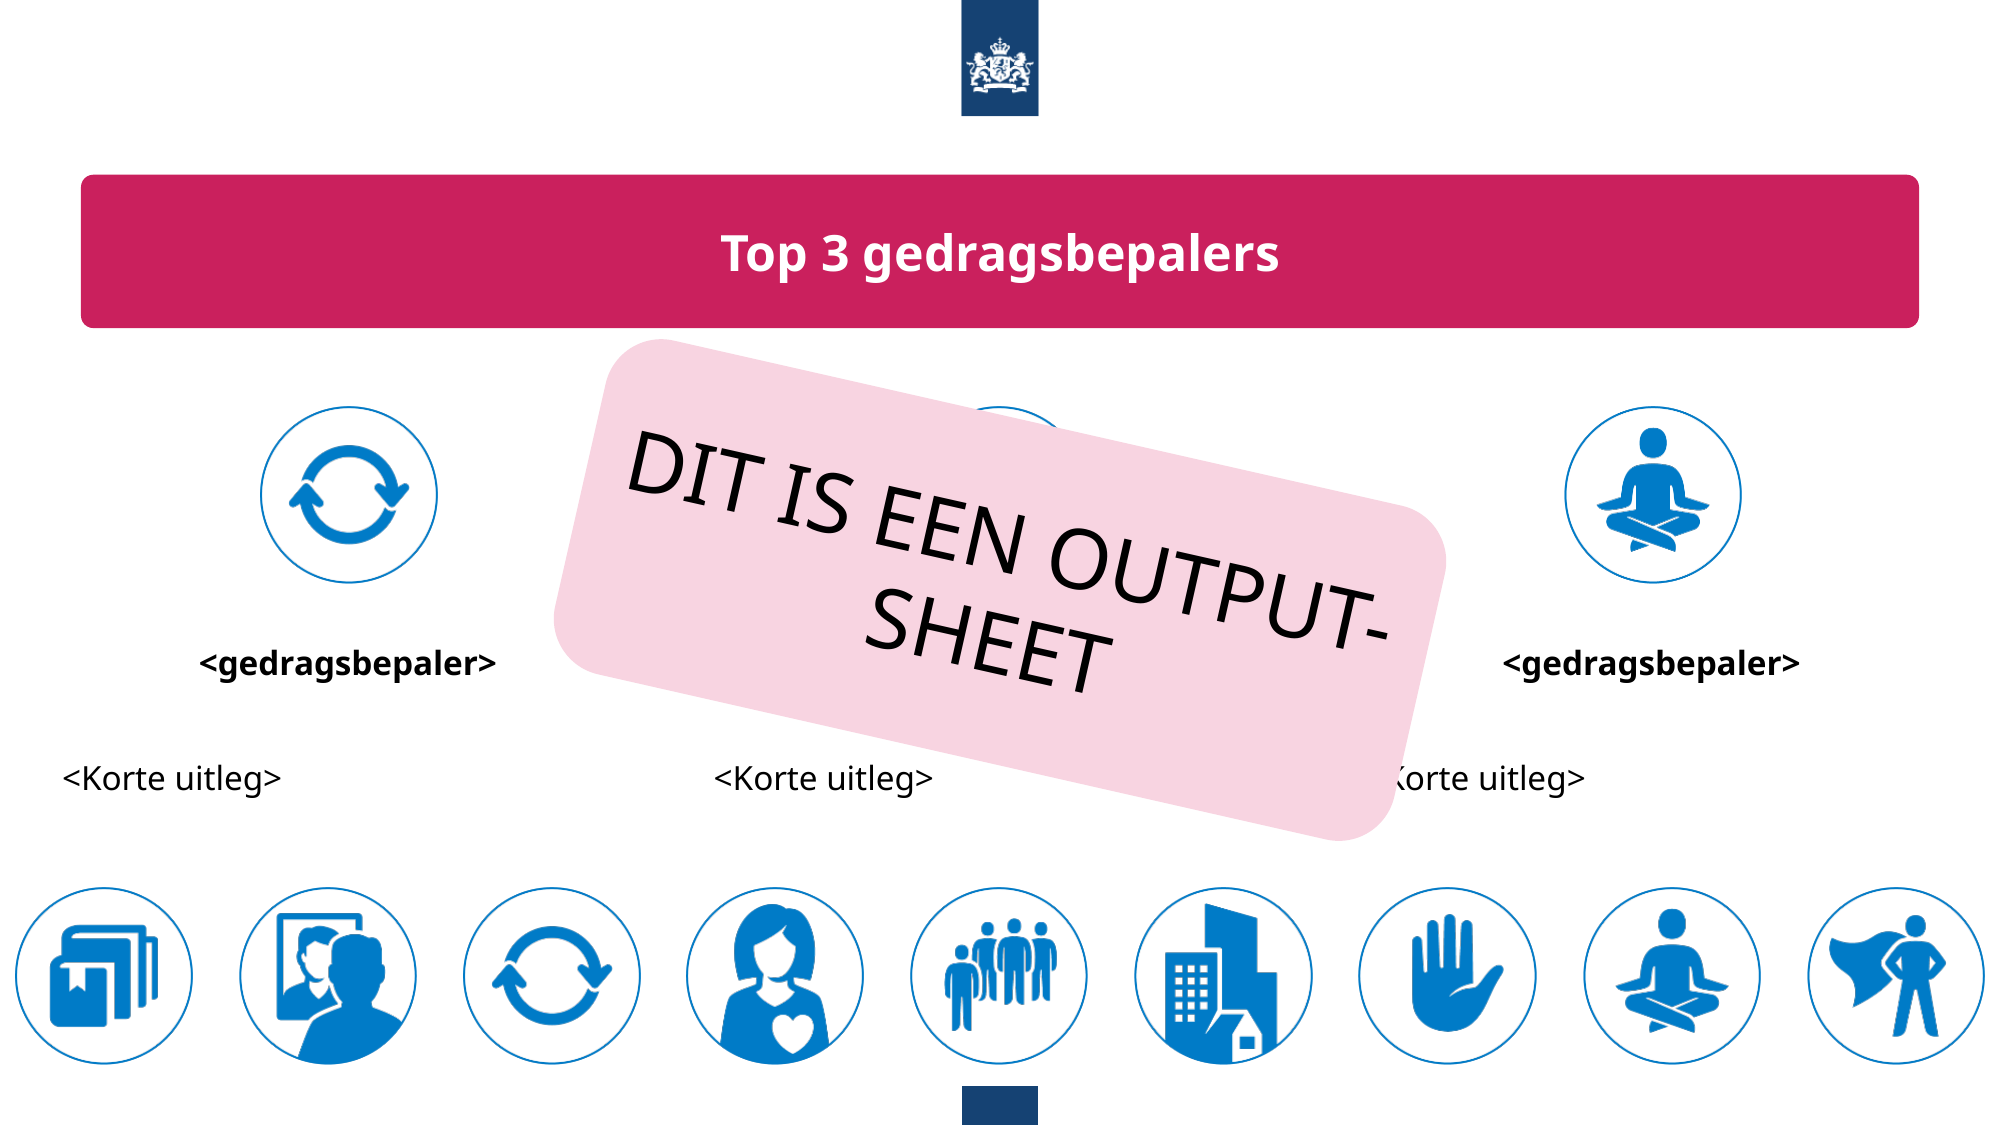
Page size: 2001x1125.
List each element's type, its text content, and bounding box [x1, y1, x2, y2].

picture [1358, 887, 1537, 1065]
picture [1564, 406, 1742, 584]
picture [239, 887, 417, 1065]
picture [260, 406, 438, 584]
picture [910, 887, 1088, 1065]
picture [463, 887, 641, 1065]
text_box <Korte uitleg> [1350, 749, 1953, 846]
text_box <gedragsbepaler> [1419, 634, 1953, 691]
text_box Top 3 gedragsbepalers [80, 174, 1920, 329]
picture [686, 887, 864, 1065]
picture [1807, 887, 1985, 1065]
text_box DIT IS EEN OUTPUT-SHEET [553, 339, 1447, 841]
picture [1583, 887, 1761, 1065]
text_box <gedragsbepaler> [47, 634, 650, 691]
text_box <Korte uitleg> [47, 749, 650, 846]
picture [15, 887, 193, 1065]
picture [967, 406, 1088, 434]
picture [1134, 887, 1313, 1065]
text_box <Korte uitleg> [698, 749, 1302, 846]
